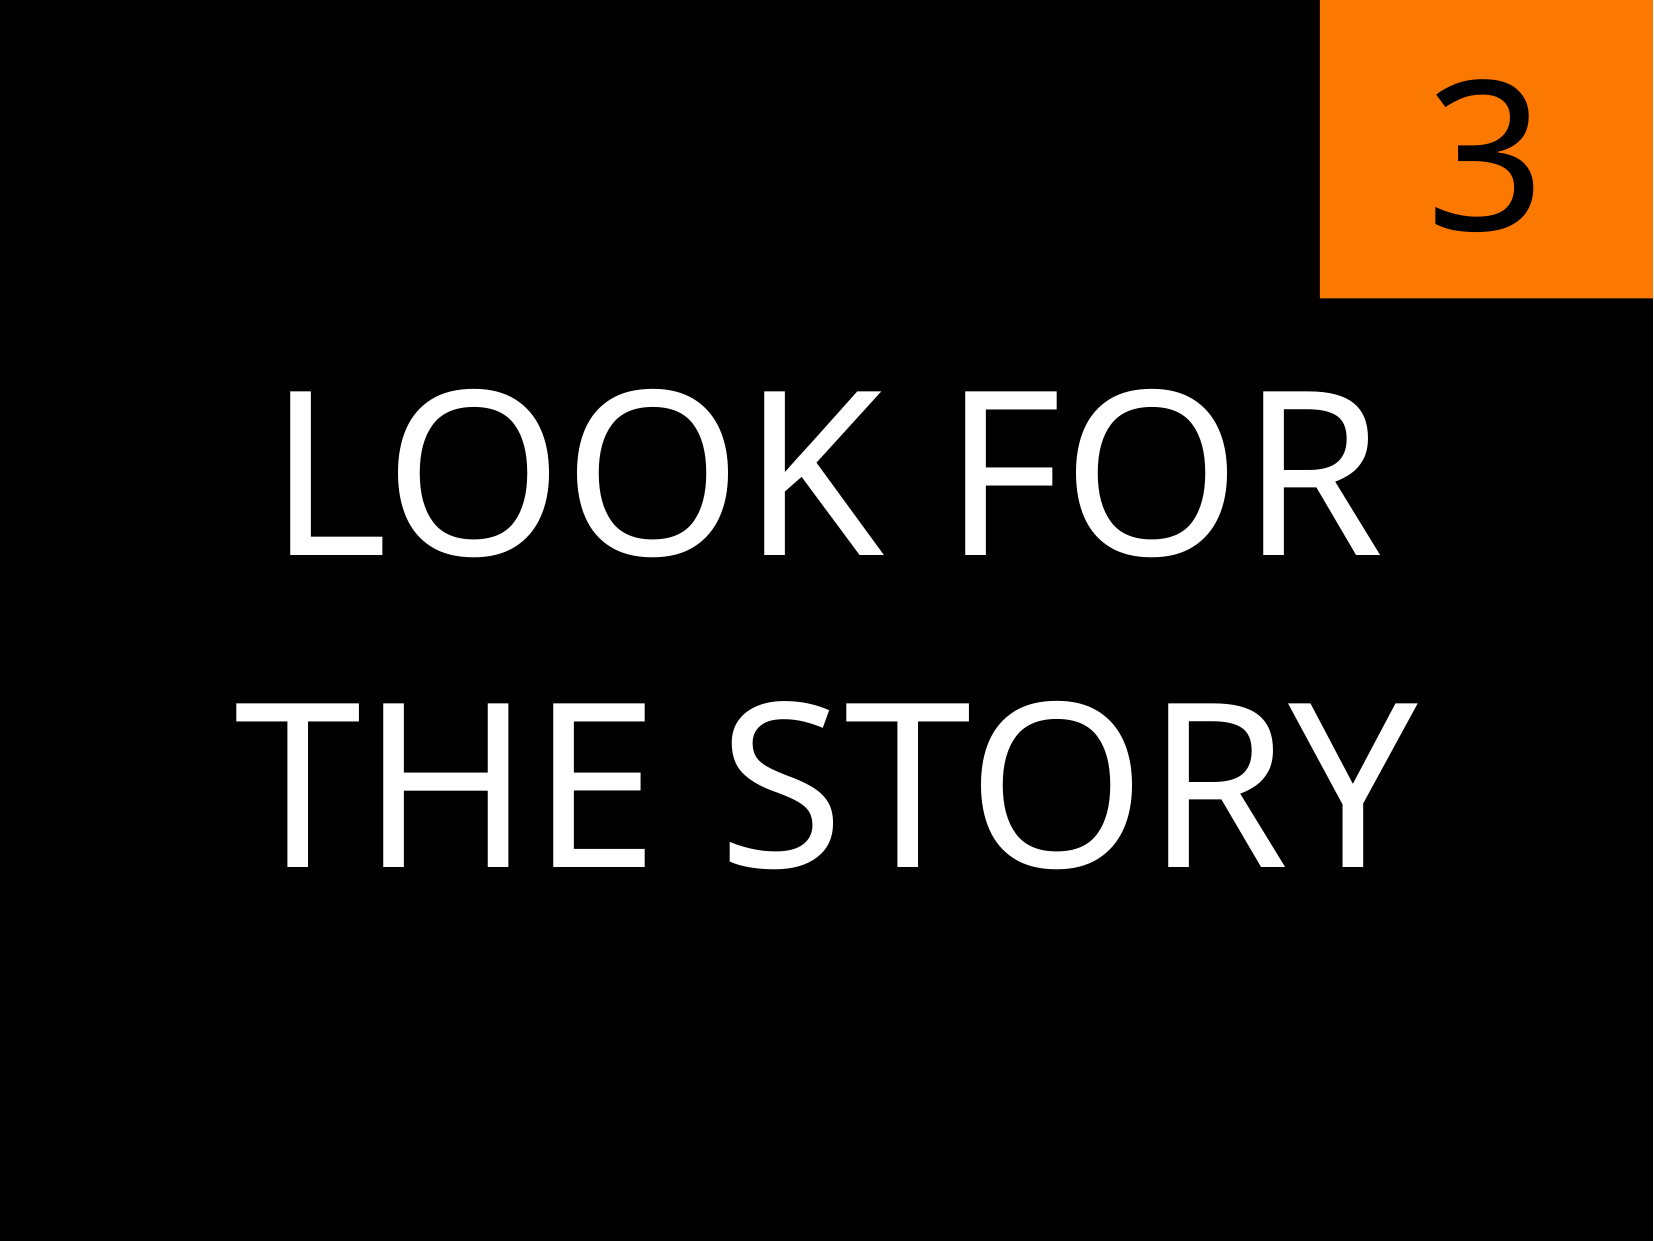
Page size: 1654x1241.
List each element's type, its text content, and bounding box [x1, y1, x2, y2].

text_box 3 [1319, 0, 1653, 265]
text_box LOOK FOR THE STORY [0, 0, 1653, 1241]
